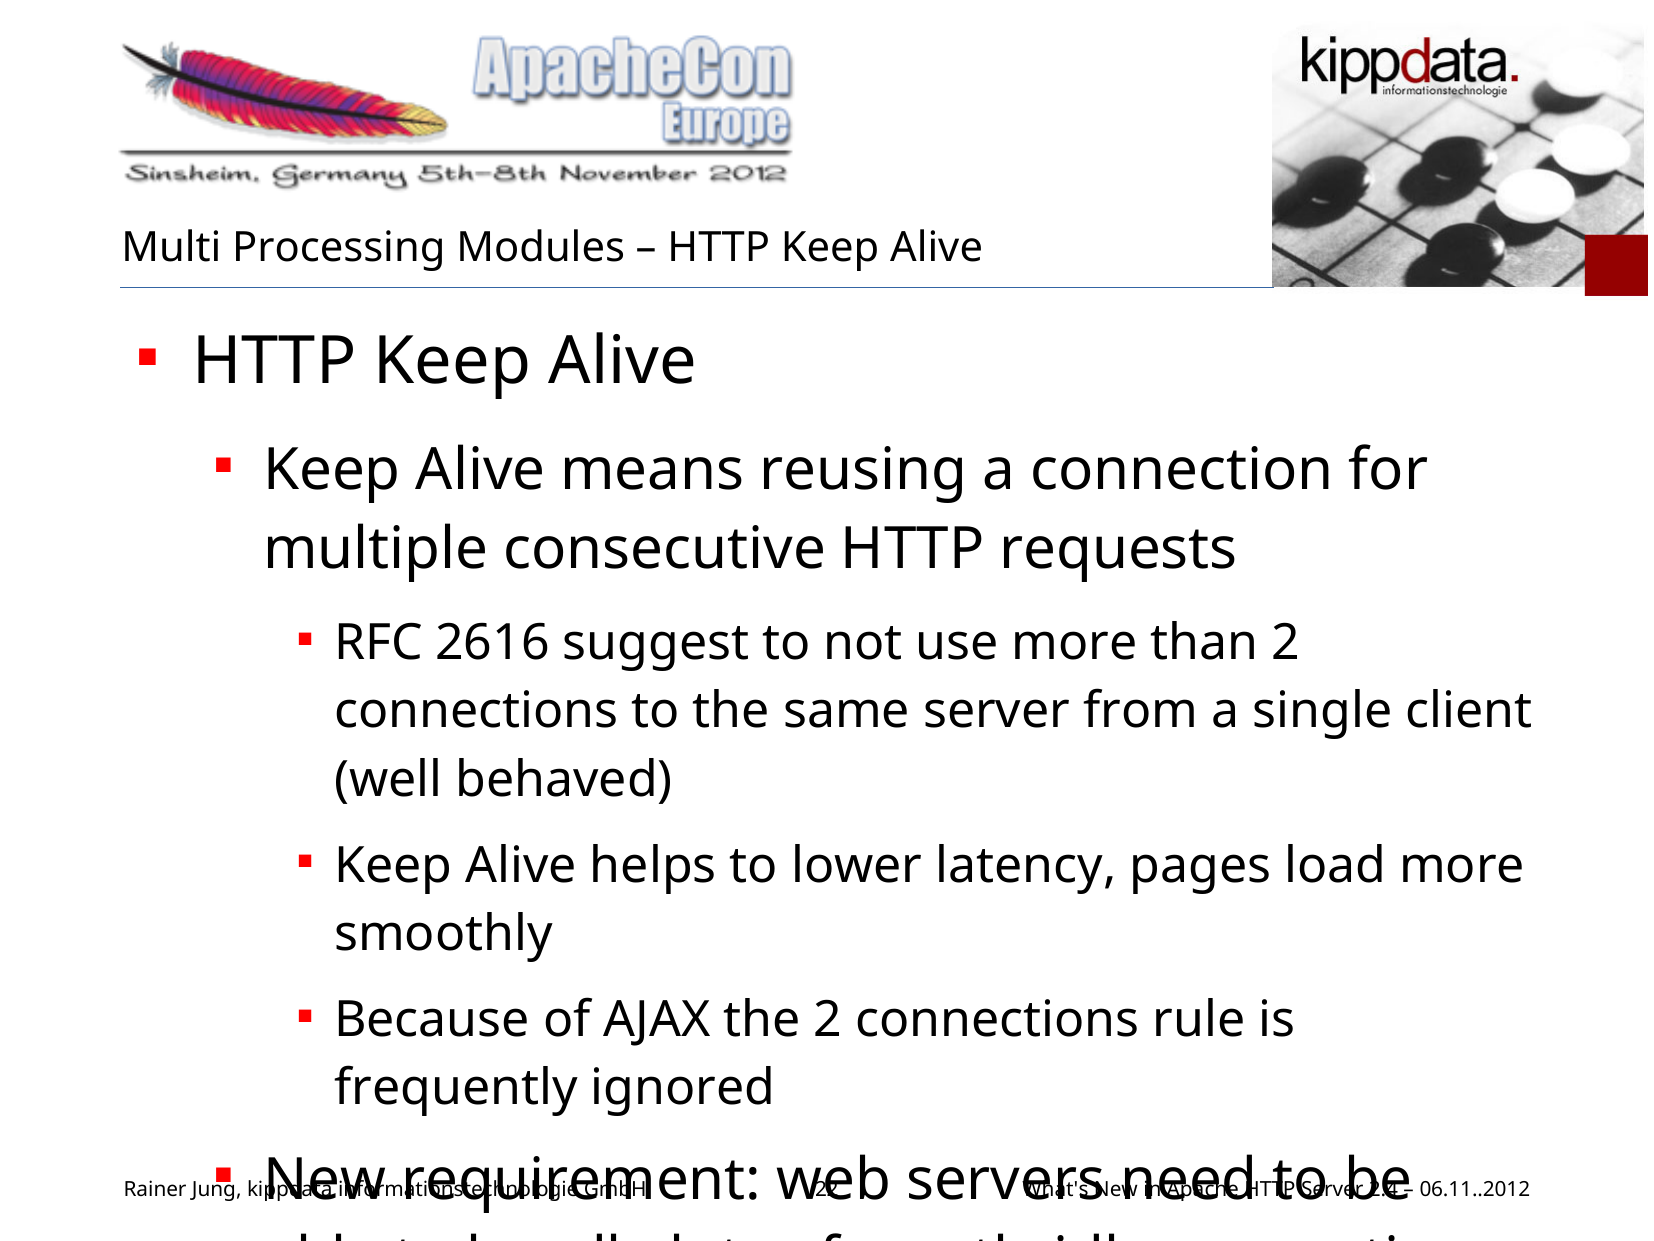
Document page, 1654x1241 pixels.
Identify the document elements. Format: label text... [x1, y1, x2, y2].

picture [1272, 5, 1648, 302]
picture [113, 32, 797, 195]
title Multi Processing Modules – HTTP Keep Alive [121, 204, 1242, 286]
list HTTP Keep Alive Keep Alive means reusing a connection for multiple consecutive HTTP requests RFC 2616 suggest to not use more than 2 connections to the same server from a single client (well behaved) Keep Alive helps to lower latency, pages load more smoothly Because of AJAX the 2 connections rule is frequently ignored New requirement: web servers need to be able to handle lots of mostly idle connections efficient Rule of thumb: Keep Alive increases connection count by factor 5x – 10x depending on the KeepAliveTimeout [121, 312, 1534, 1150]
